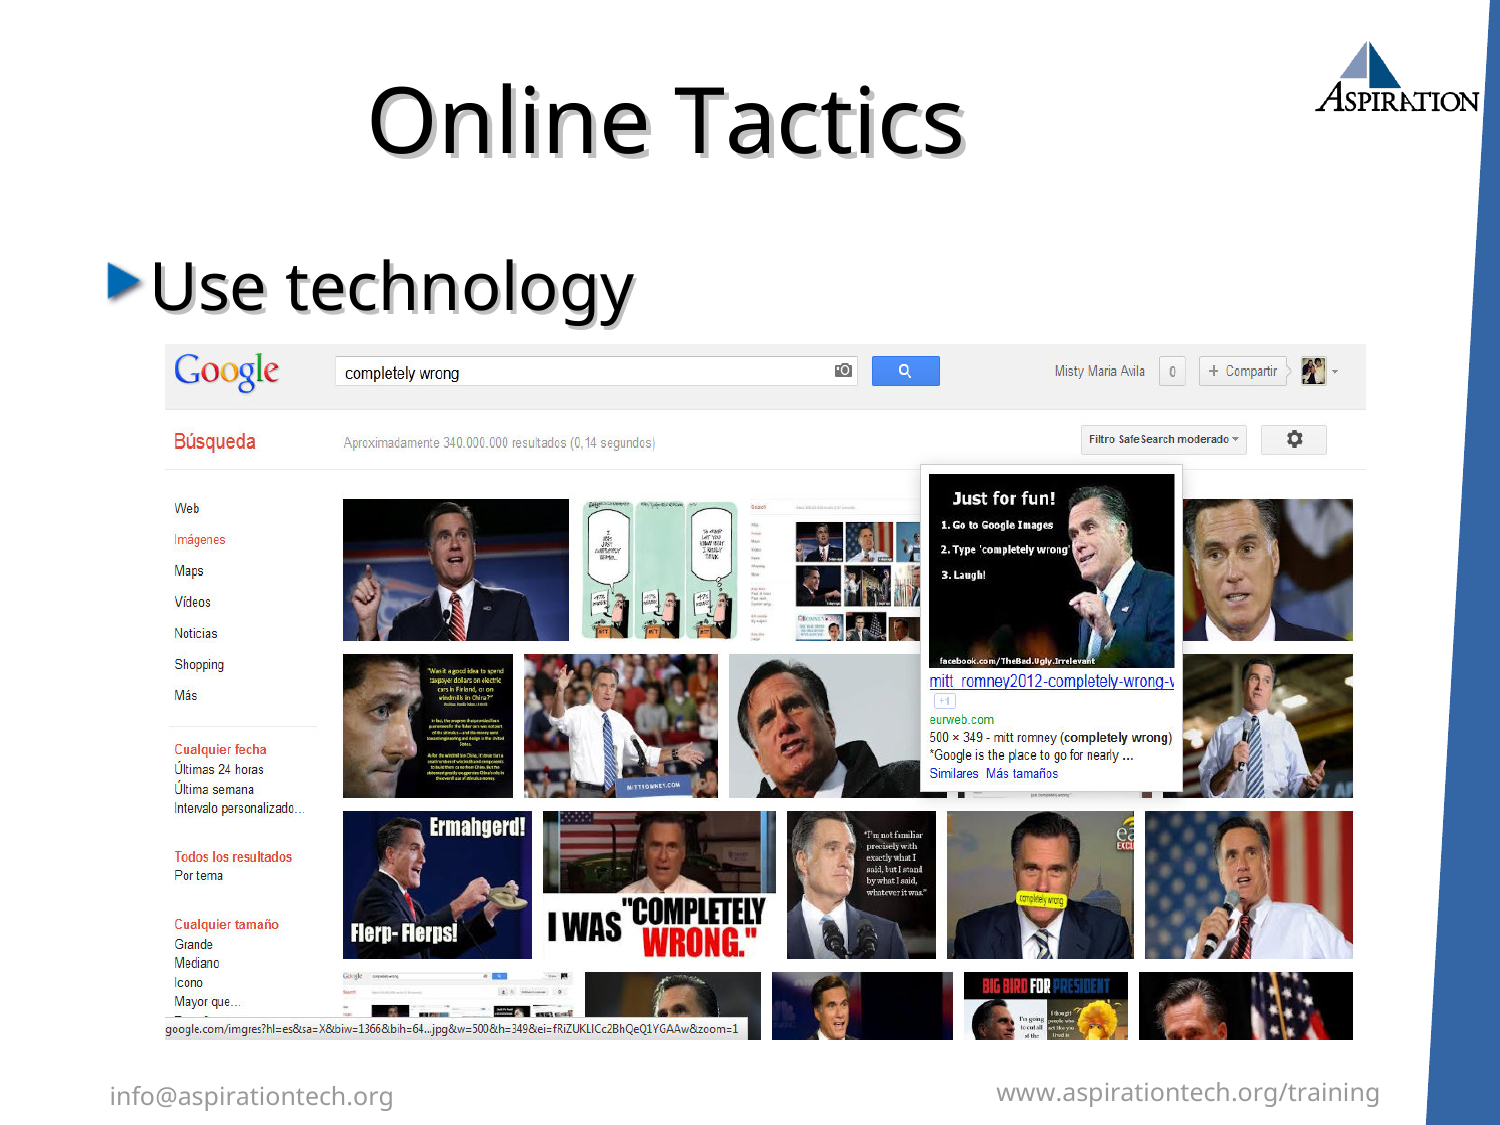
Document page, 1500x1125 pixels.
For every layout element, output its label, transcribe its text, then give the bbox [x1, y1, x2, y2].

list Use technology [49, 238, 1447, 892]
picture [1315, 41, 1480, 120]
title Online Tactics [49, 19, 1284, 206]
picture [165, 344, 1366, 1040]
